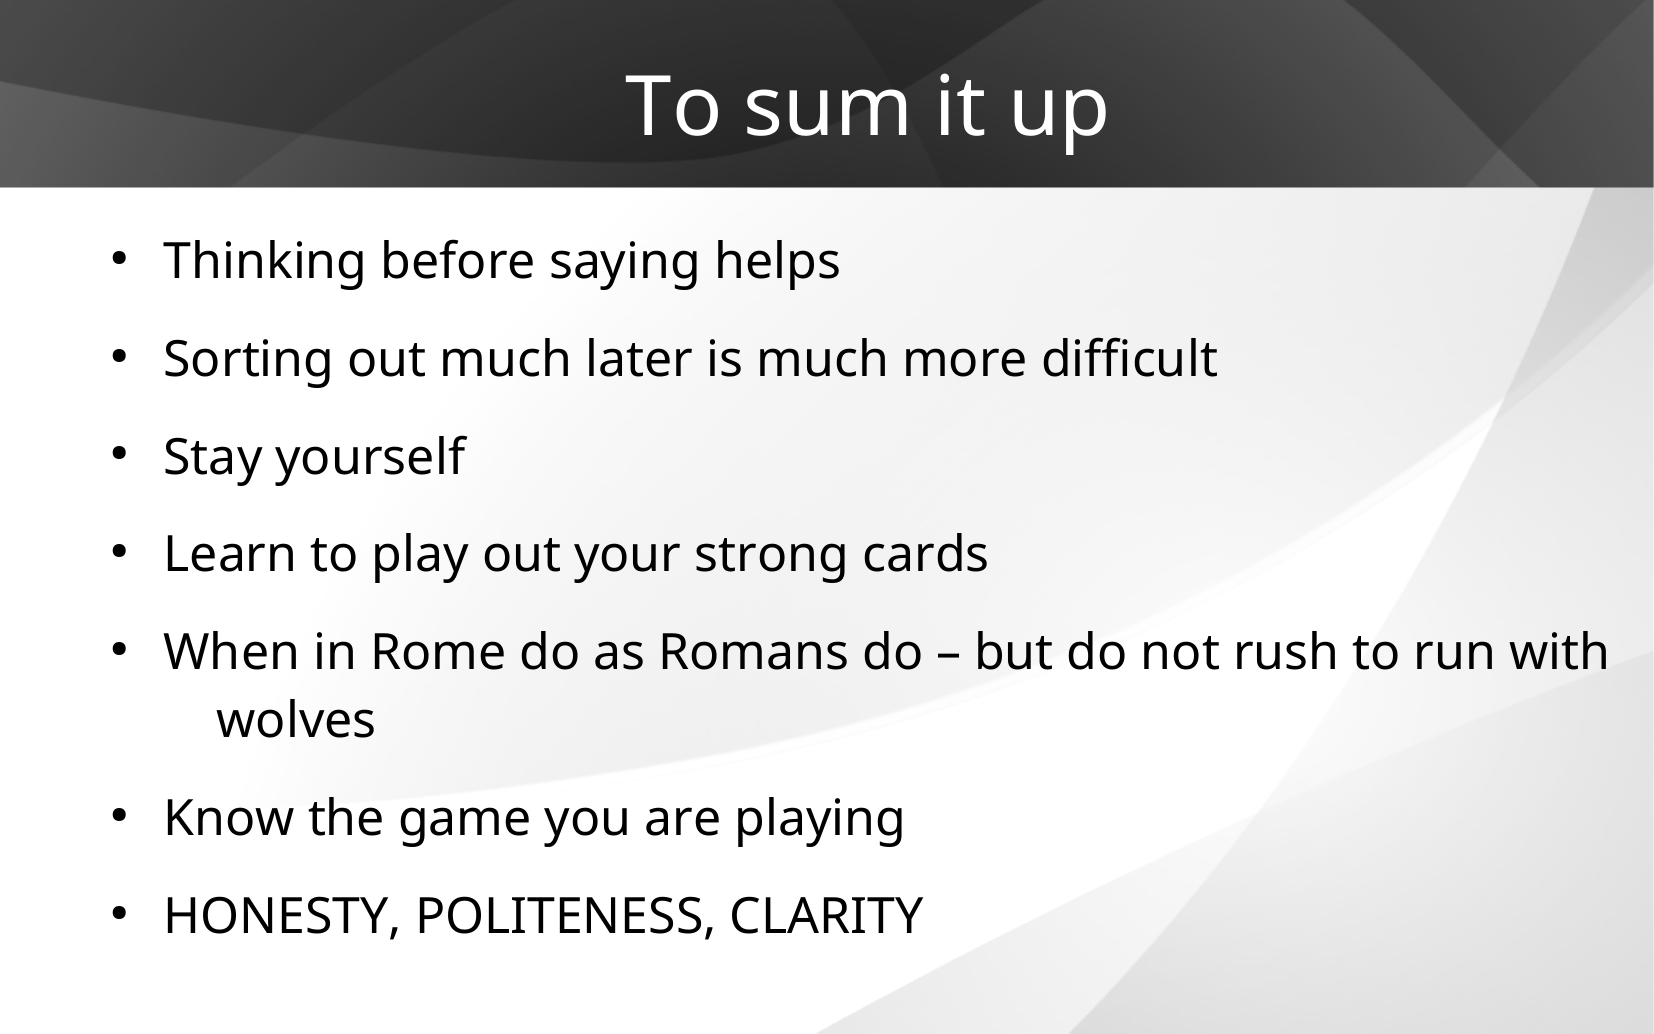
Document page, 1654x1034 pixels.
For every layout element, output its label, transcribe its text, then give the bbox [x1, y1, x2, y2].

list Thinking before saying helps Sorting out much later is much more difficult Stay yourself Learn to play out your strong cards When in Rome do as Romans do – but do not rush to run with wolves Know the game you are playing HONESTY, POLITENESS, CLARITY [75, 225, 1613, 1013]
title To sum it up [124, 0, 1613, 208]
picture [0, 0, 1654, 1034]
